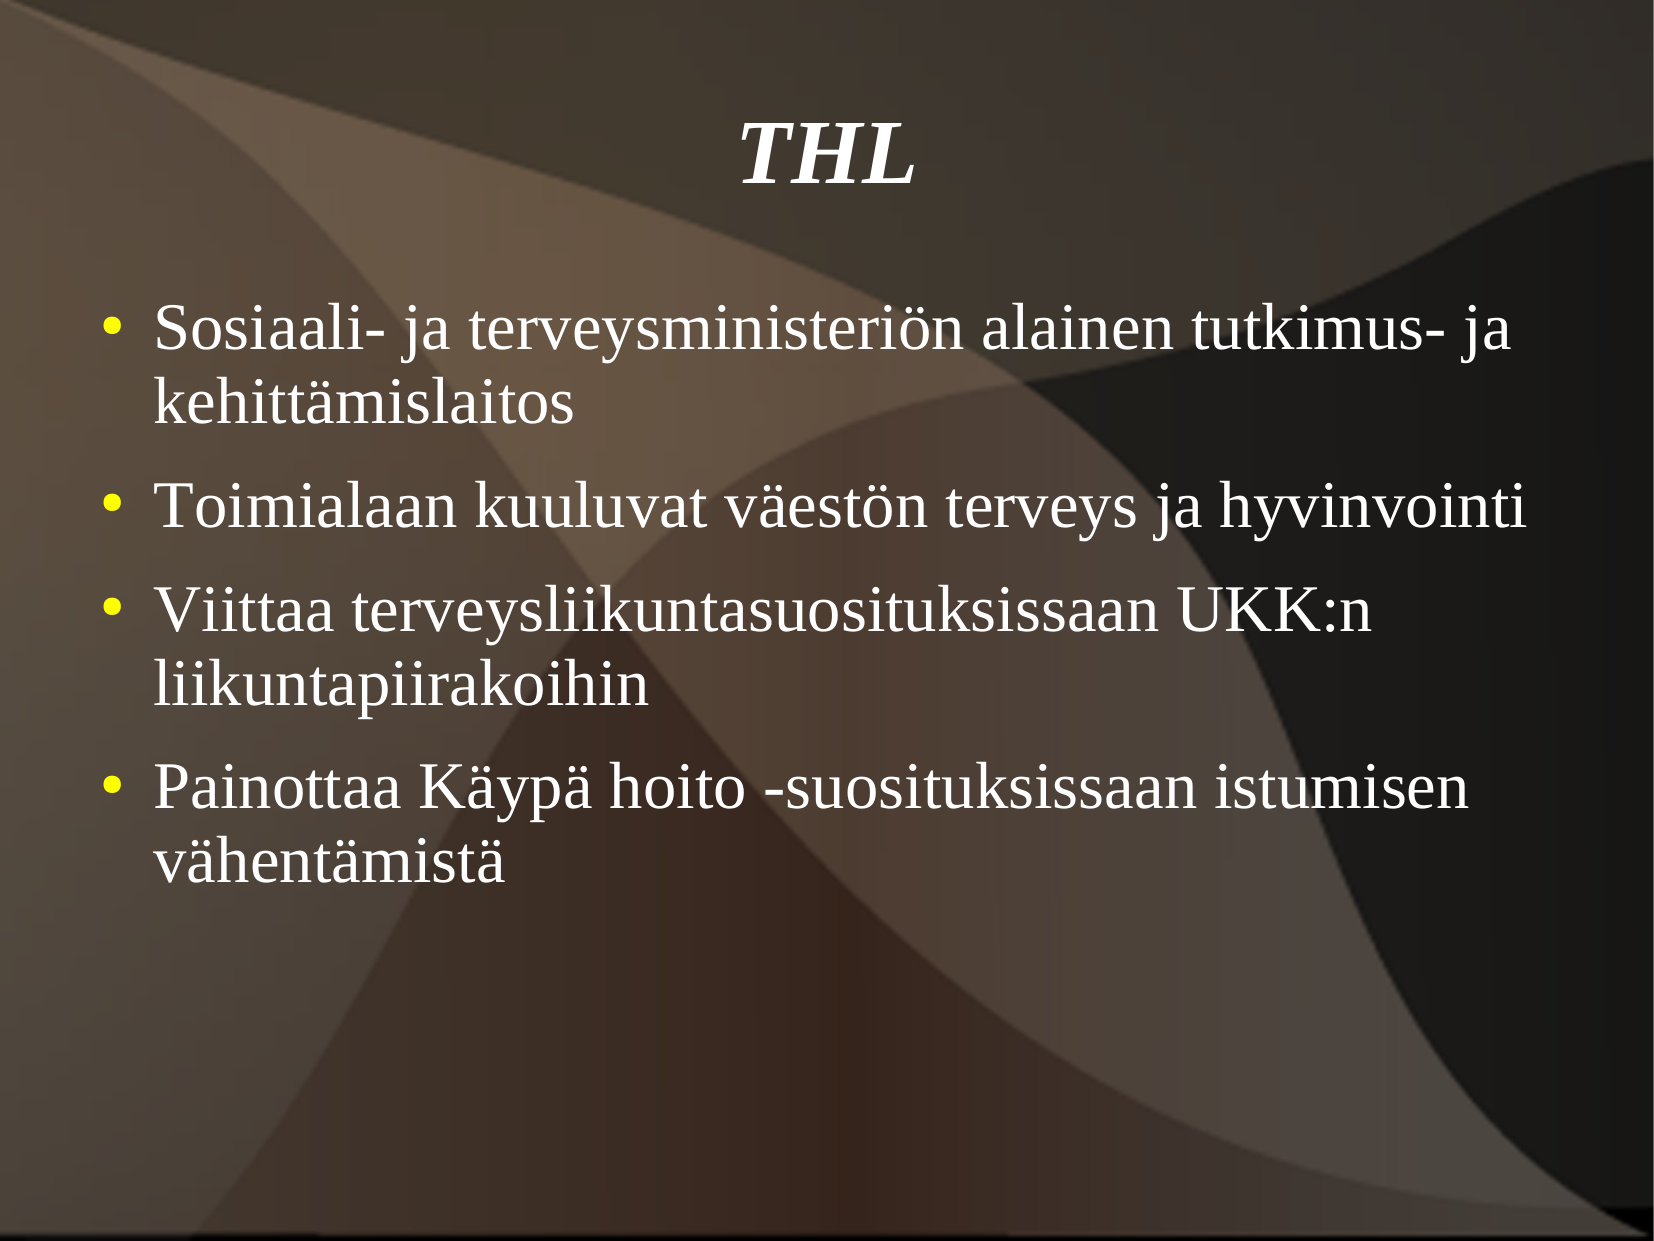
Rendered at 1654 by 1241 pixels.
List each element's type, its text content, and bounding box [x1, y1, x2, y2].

picture [0, 0, 1654, 1241]
list Sosiaali- ja terveysministeriön alainen tutkimus- ja kehittämislaitos Toimialaan kuuluvat väestön terveys ja hyvinvointi Viittaa terveysliikuntasuosituksissaan UKK:n liikuntapiirakoihin Painottaa Käypä hoito -suosituksissaan istumisen vähentämistä [82, 290, 1571, 1109]
title THL [82, 49, 1571, 257]
